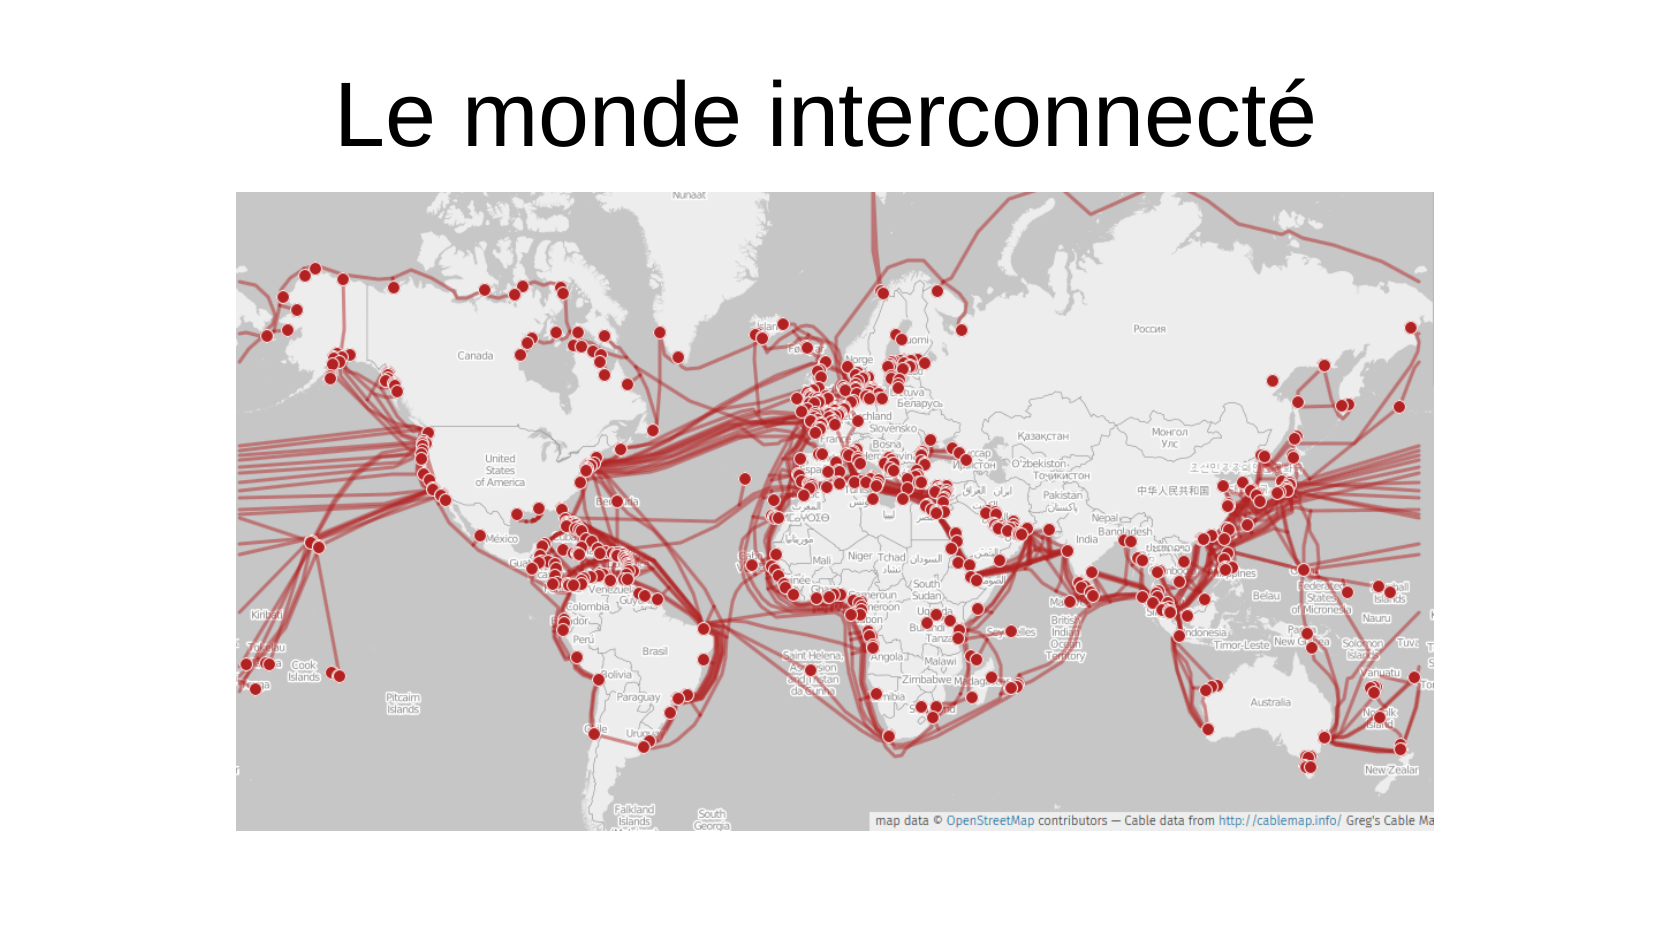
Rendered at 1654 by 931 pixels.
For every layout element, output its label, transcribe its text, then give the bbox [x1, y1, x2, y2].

title Le monde interconnecté [82, 37, 1571, 193]
picture [236, 192, 1434, 832]
